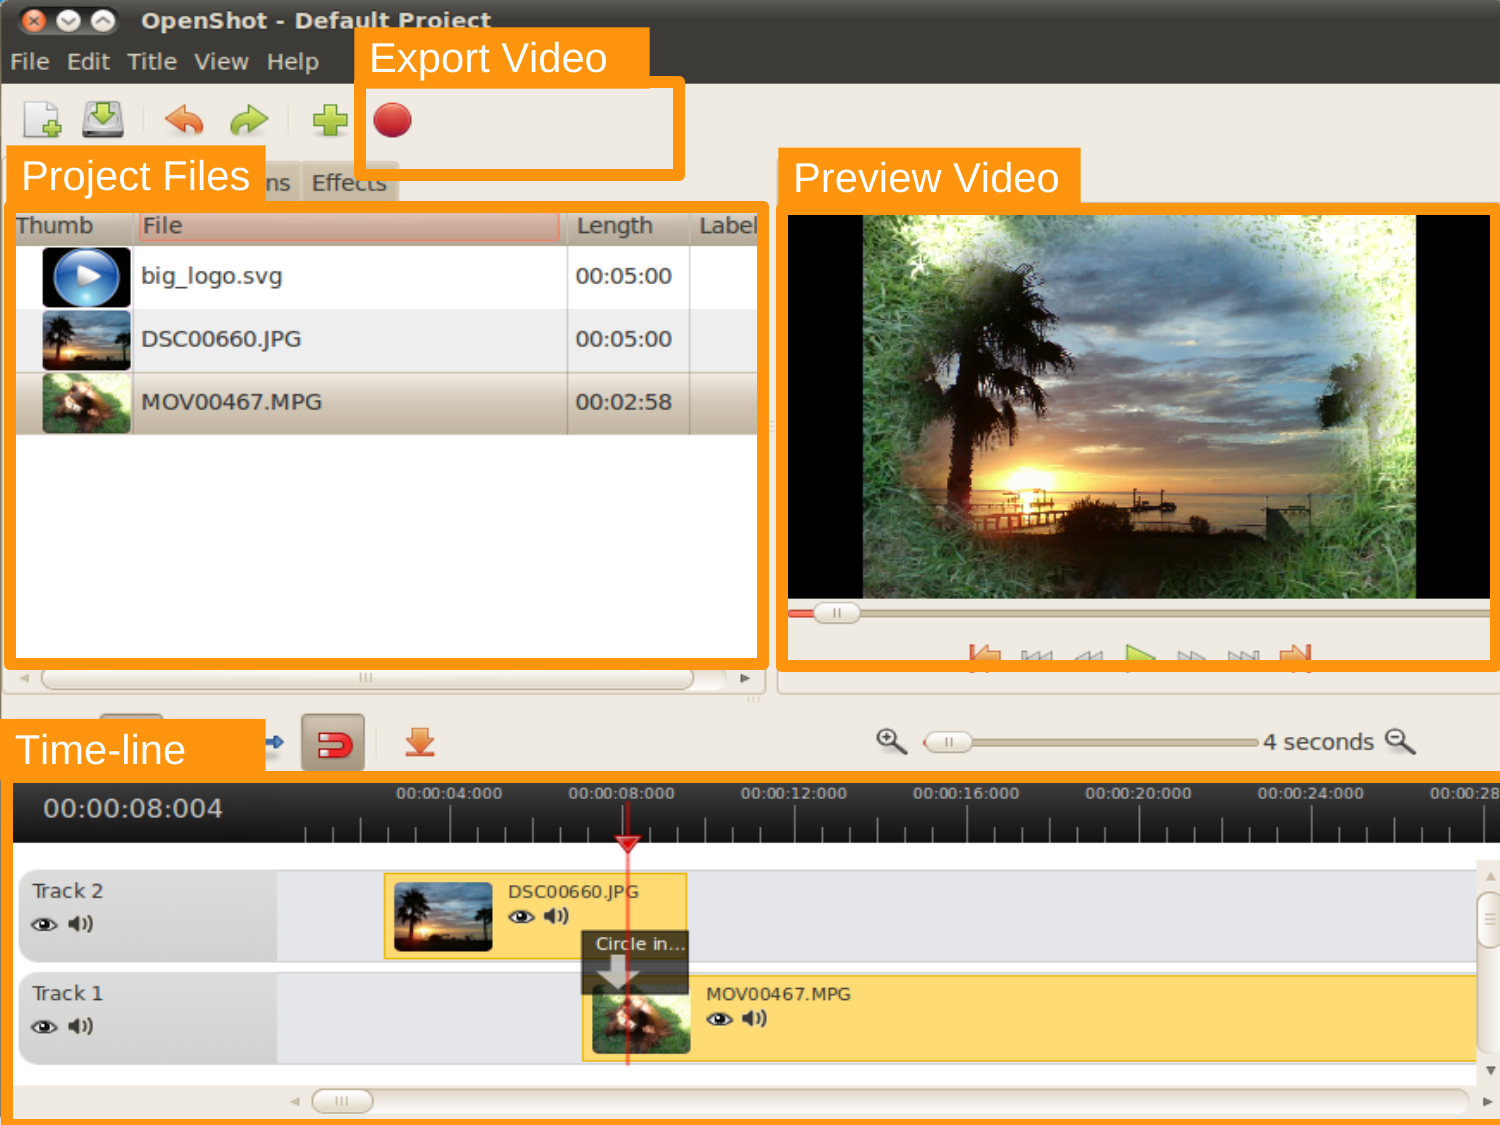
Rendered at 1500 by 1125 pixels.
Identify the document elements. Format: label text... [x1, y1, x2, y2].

picture [13, 783, 1500, 1119]
text_box Time-line [0, 718, 266, 781]
picture [0, 0, 1500, 771]
text_box Preview Video [778, 147, 1081, 209]
text_box Export Video [354, 27, 650, 89]
picture [788, 215, 1490, 660]
text_box Project Files [6, 145, 266, 207]
